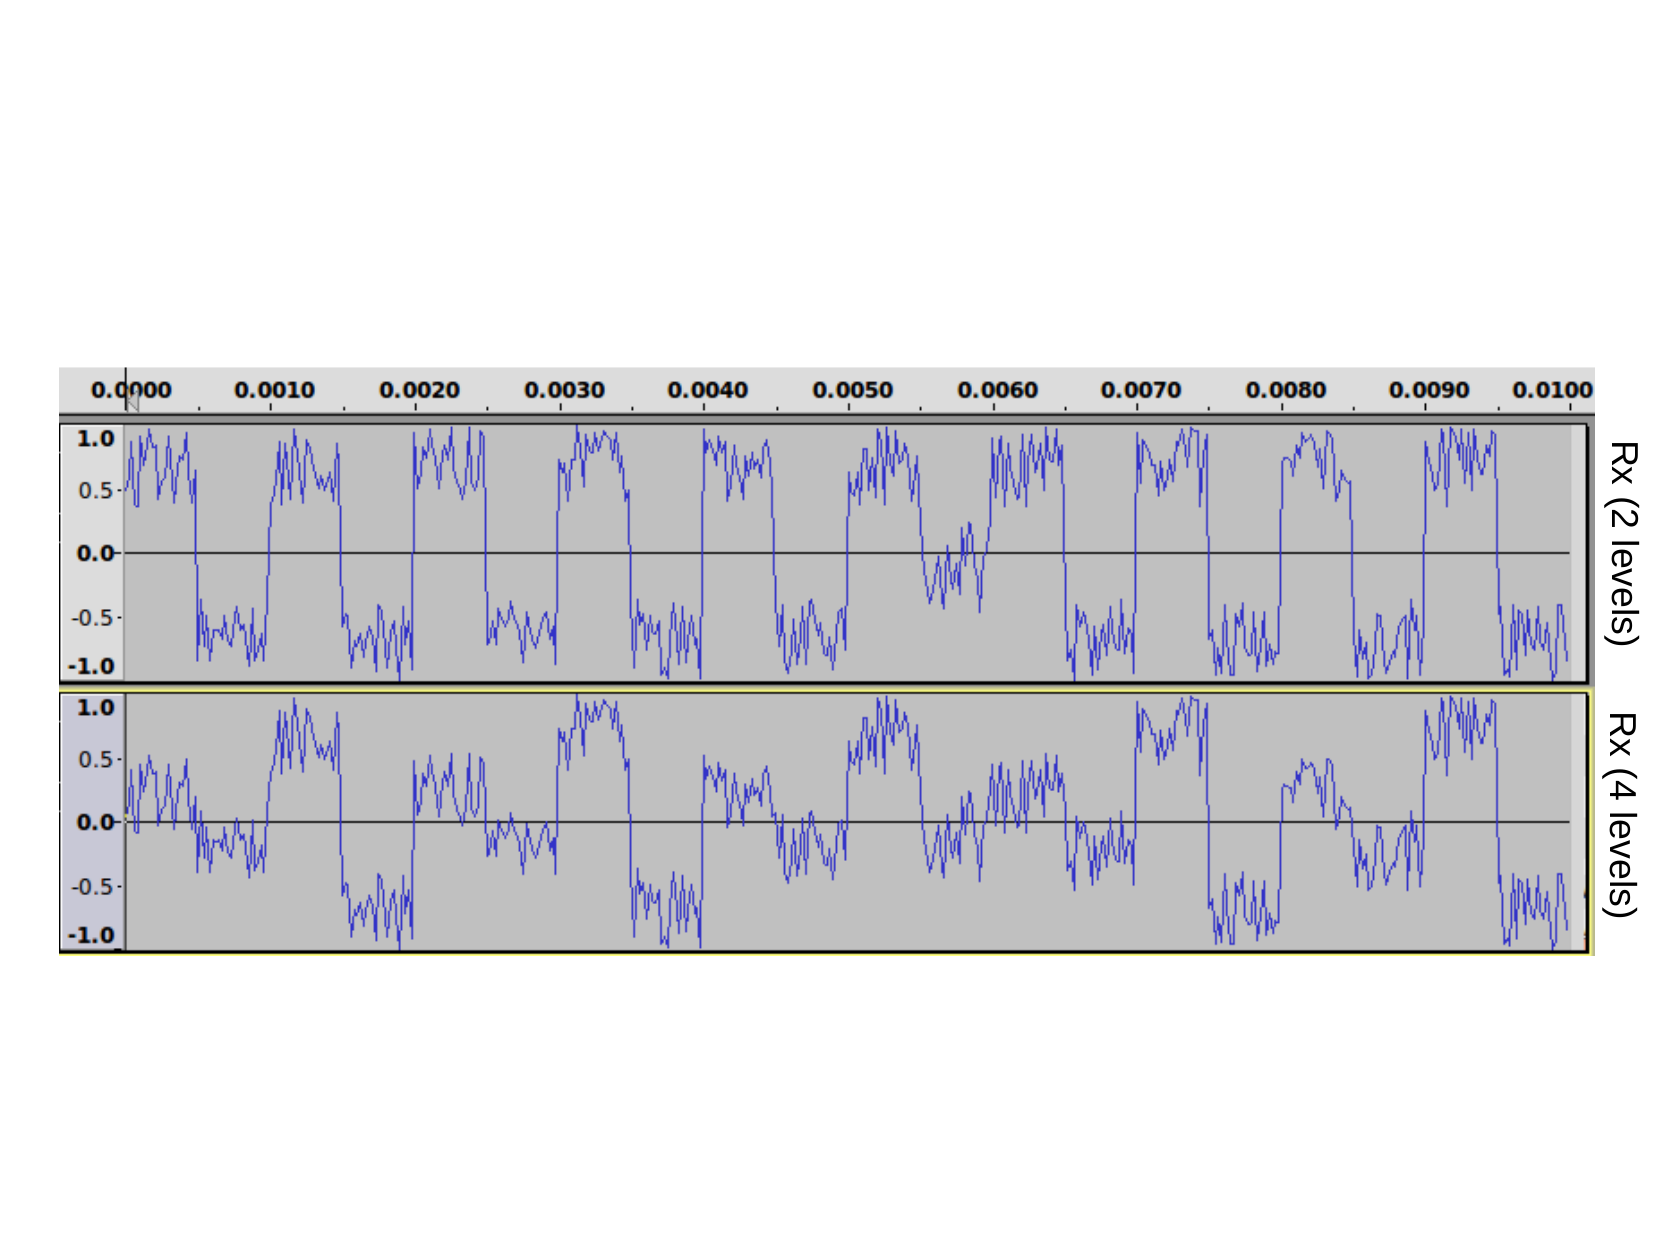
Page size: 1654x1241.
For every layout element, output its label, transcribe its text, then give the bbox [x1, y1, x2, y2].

text_box Rx (4 levels) [1594, 696, 1652, 935]
picture [59, 366, 1595, 956]
text_box Rx (2 levels) [1596, 425, 1654, 663]
